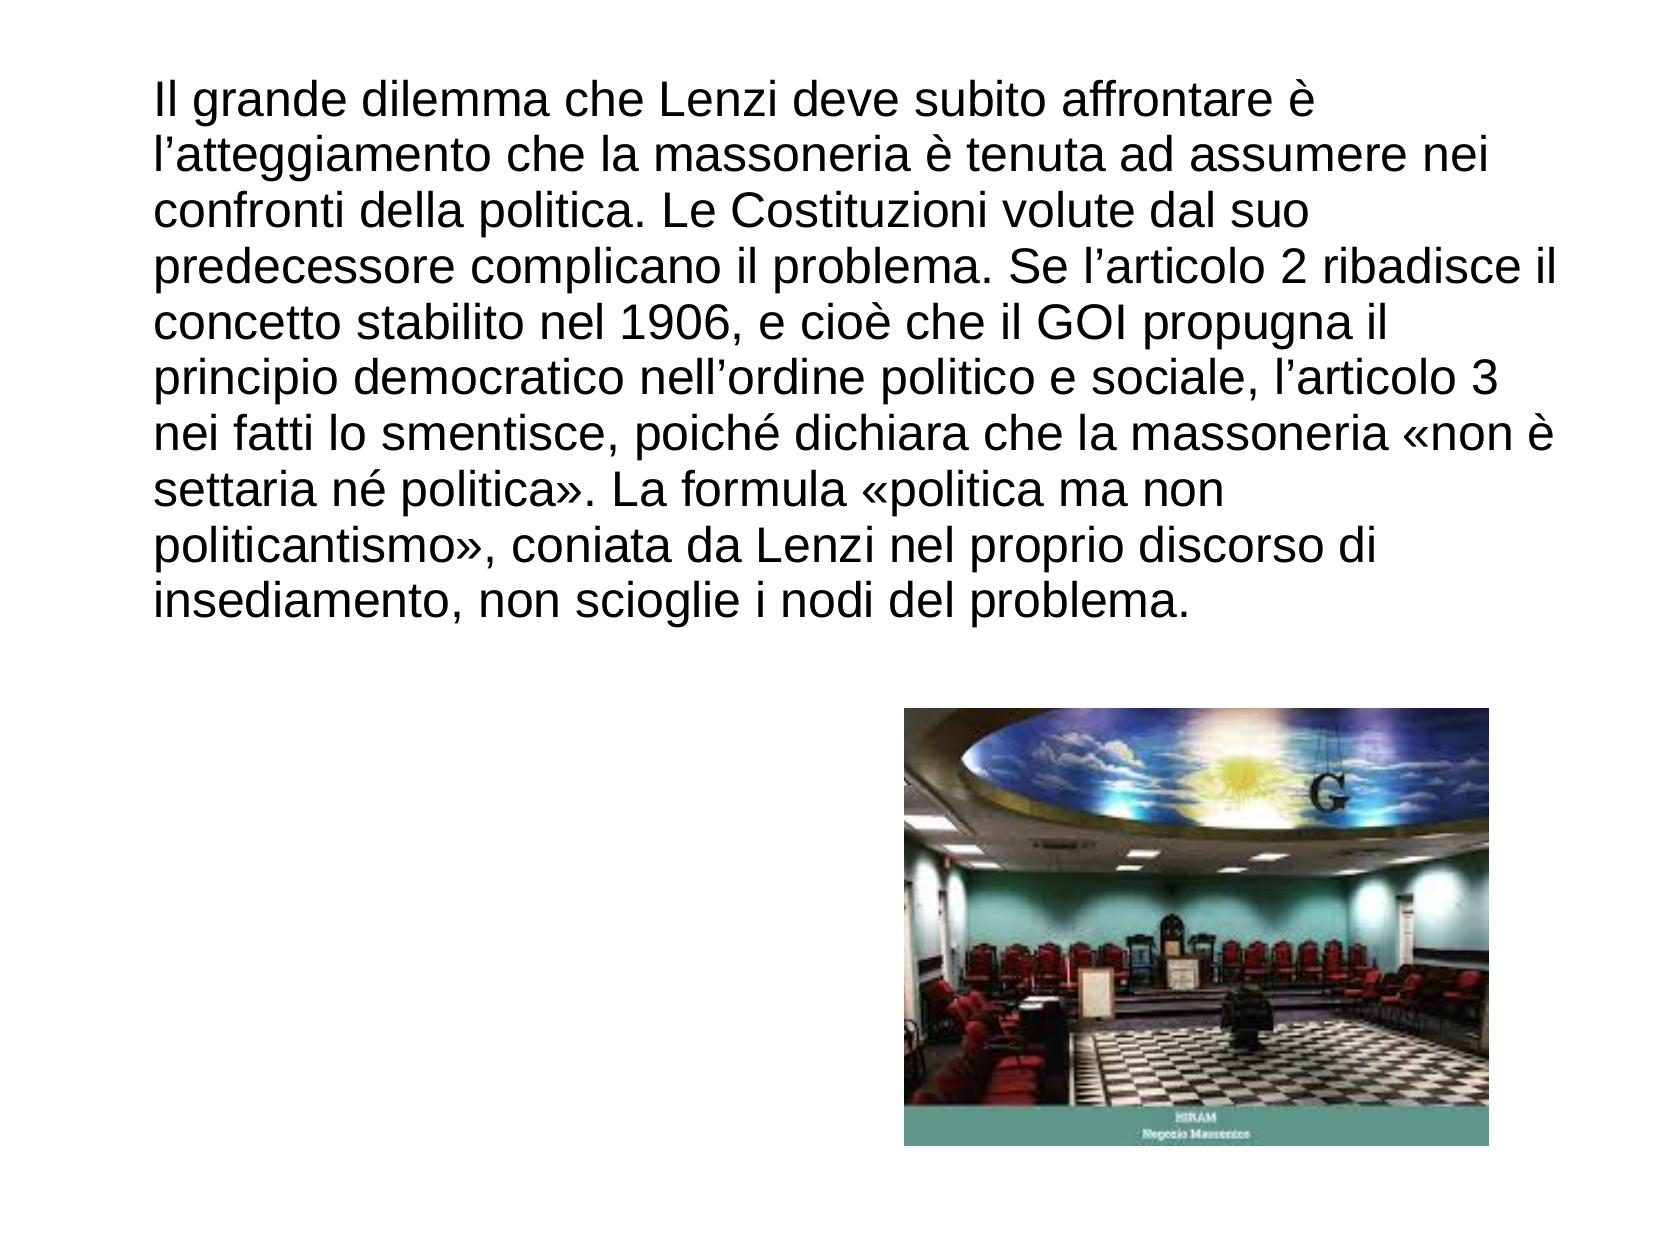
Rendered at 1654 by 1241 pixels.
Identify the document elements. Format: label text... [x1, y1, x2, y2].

list Il grande dilemma che Lenzi deve subito affrontare è l’atteggiamento che la massoneria è tenuta ad assumere nei confronti della politica. Le Costituzioni volute dal suo predecessore complicano il problema. Se l’articolo 2 ribadisce il concetto stabilito nel 1906, e cioè che il GOI propugna il principio democratico nell’ordine politico e sociale, l’articolo 3 nei fatti lo smentisce, poiché dichiara che la massoneria «non è settaria né politica». La formula «politica ma non politicantismo», coniata da Lenzi nel proprio discorso di insediamento, non scioglie i nodi del problema. [82, 70, 1571, 1170]
picture [904, 708, 1489, 1146]
